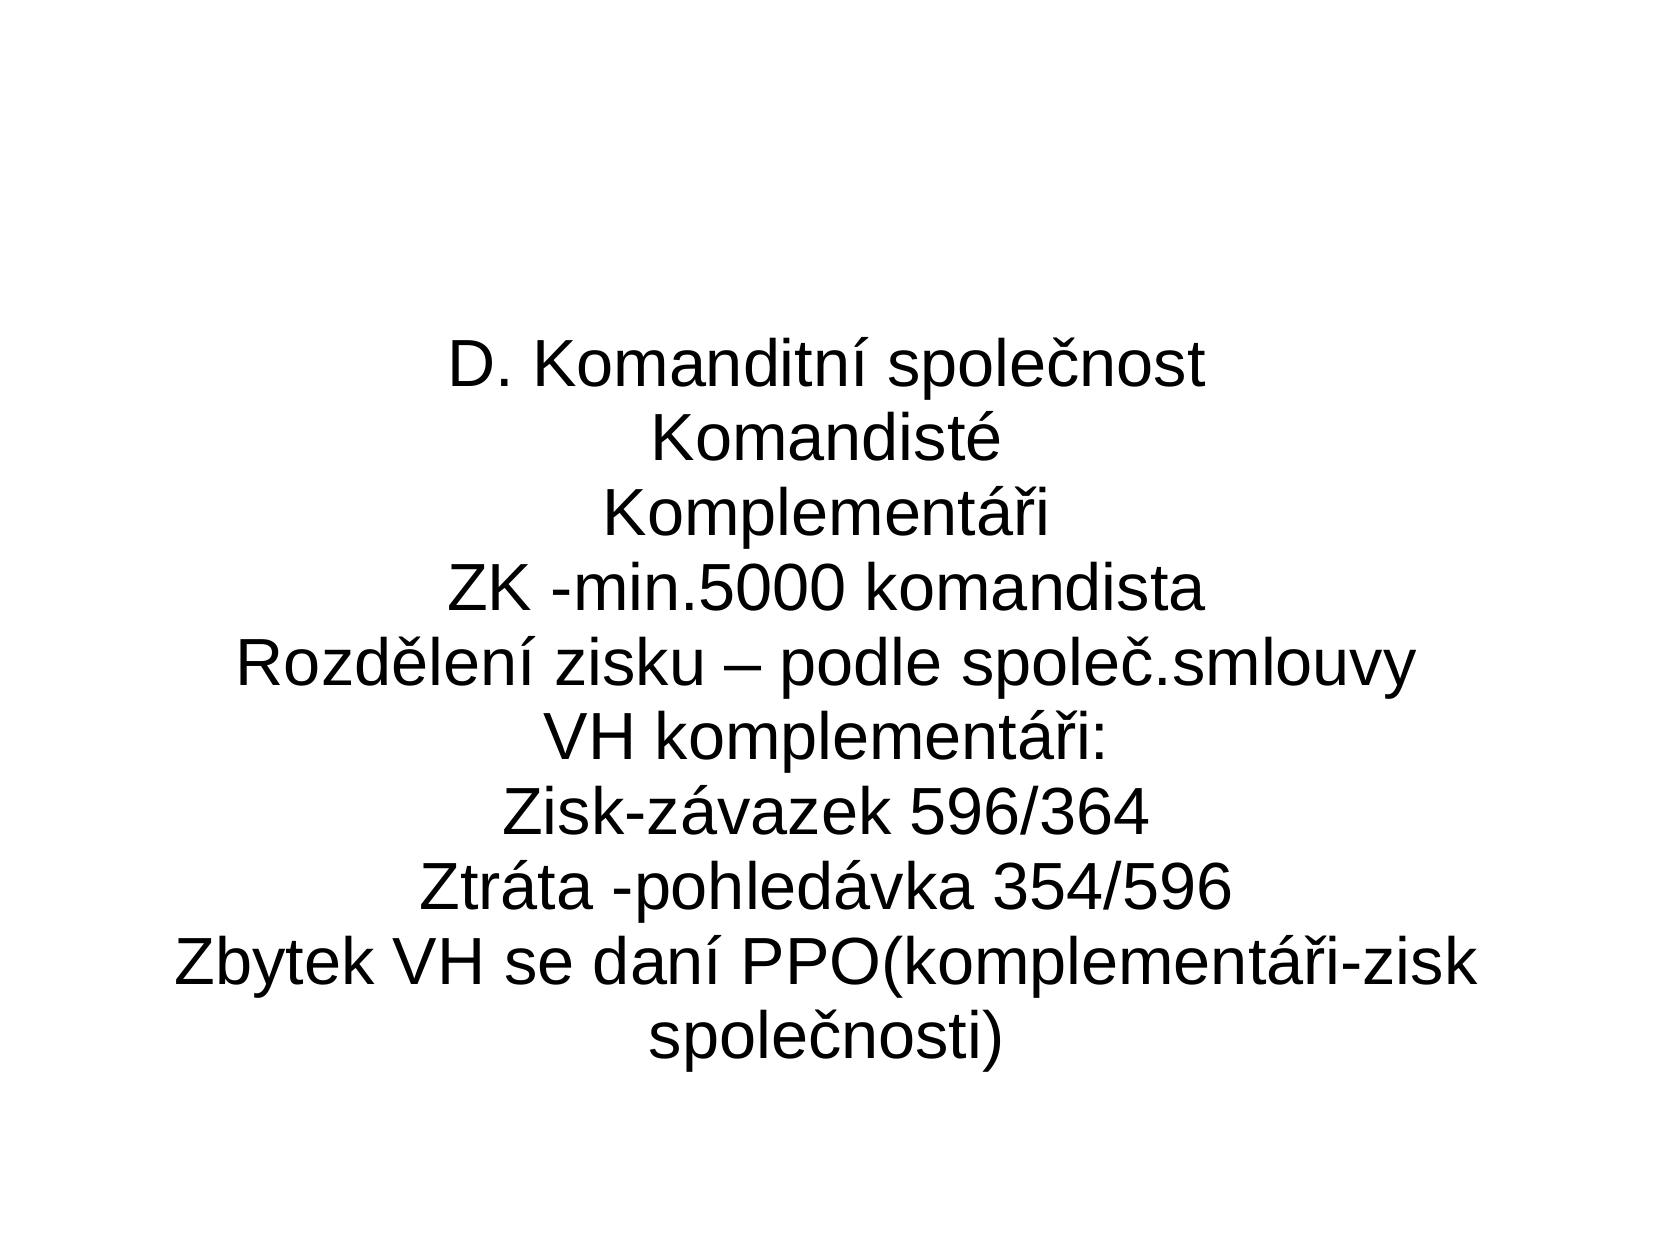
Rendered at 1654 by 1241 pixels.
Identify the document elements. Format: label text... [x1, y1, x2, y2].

subtitle D. Komanditní společnost Komandisté Komplementáři ZK -min.5000 komandista Rozdělení zisku – podle společ.smlouvy VH komplementáři: Zisk-závazek 596/364 Ztráta -pohledávka 354/596 Zbytek VH se daní PPO(komplementáři-zisk společnosti) [82, 297, 1571, 1102]
